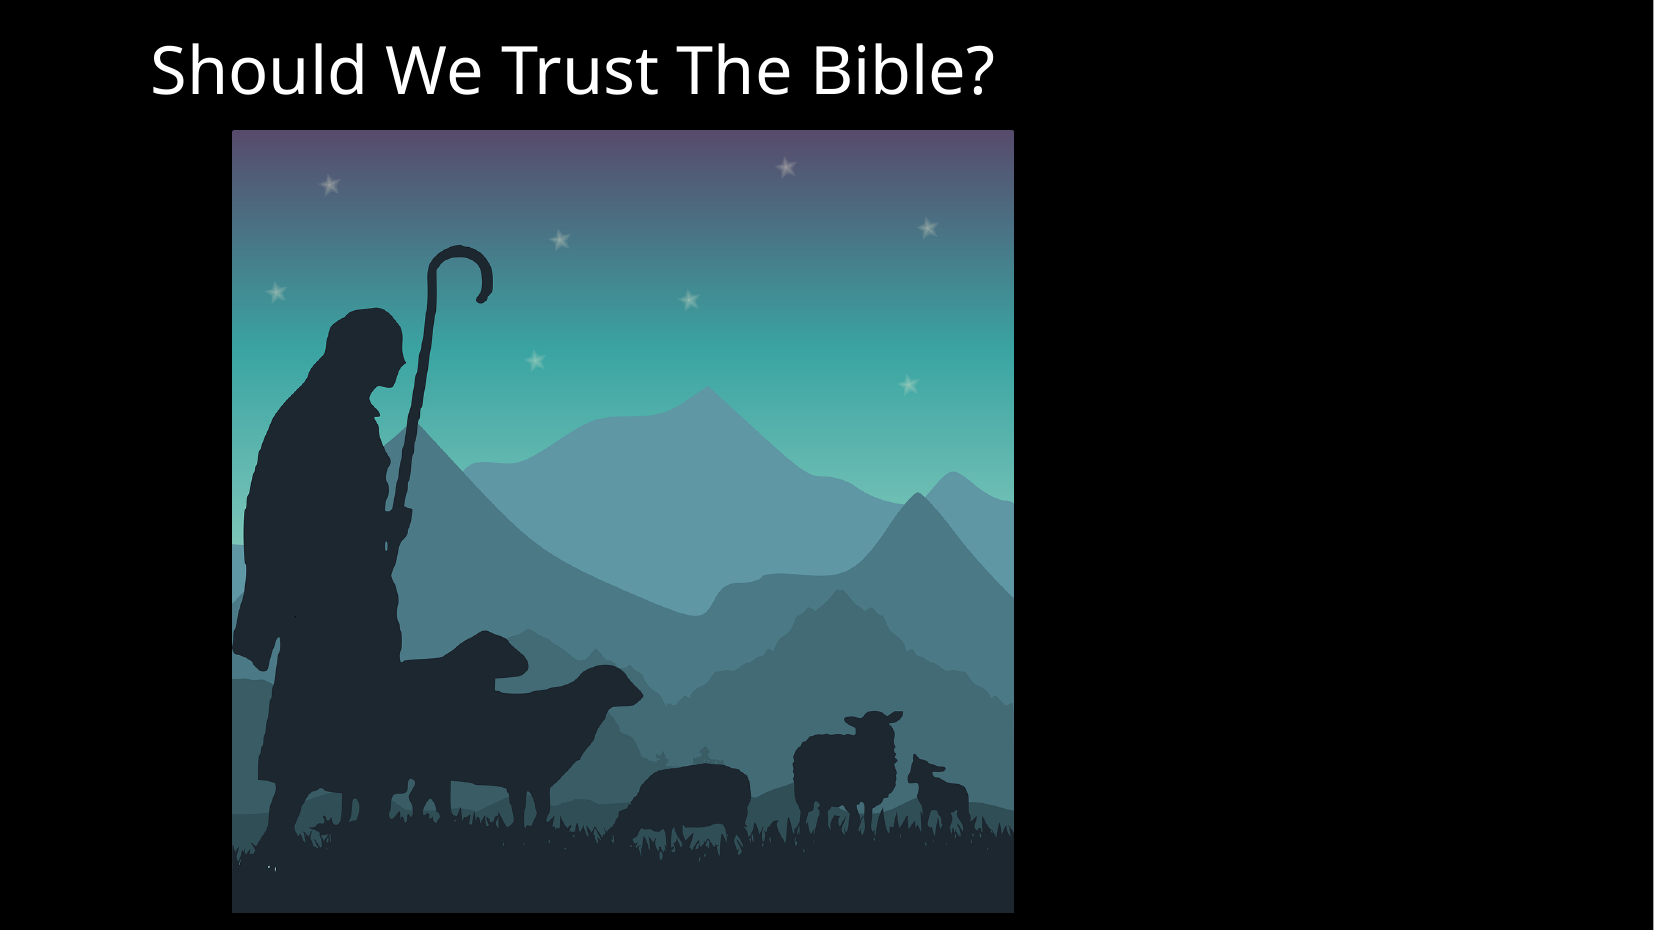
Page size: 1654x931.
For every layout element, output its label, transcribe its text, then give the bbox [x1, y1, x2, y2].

title Should We Trust The Bible? [1, 0, 1146, 164]
picture [232, 130, 1014, 913]
